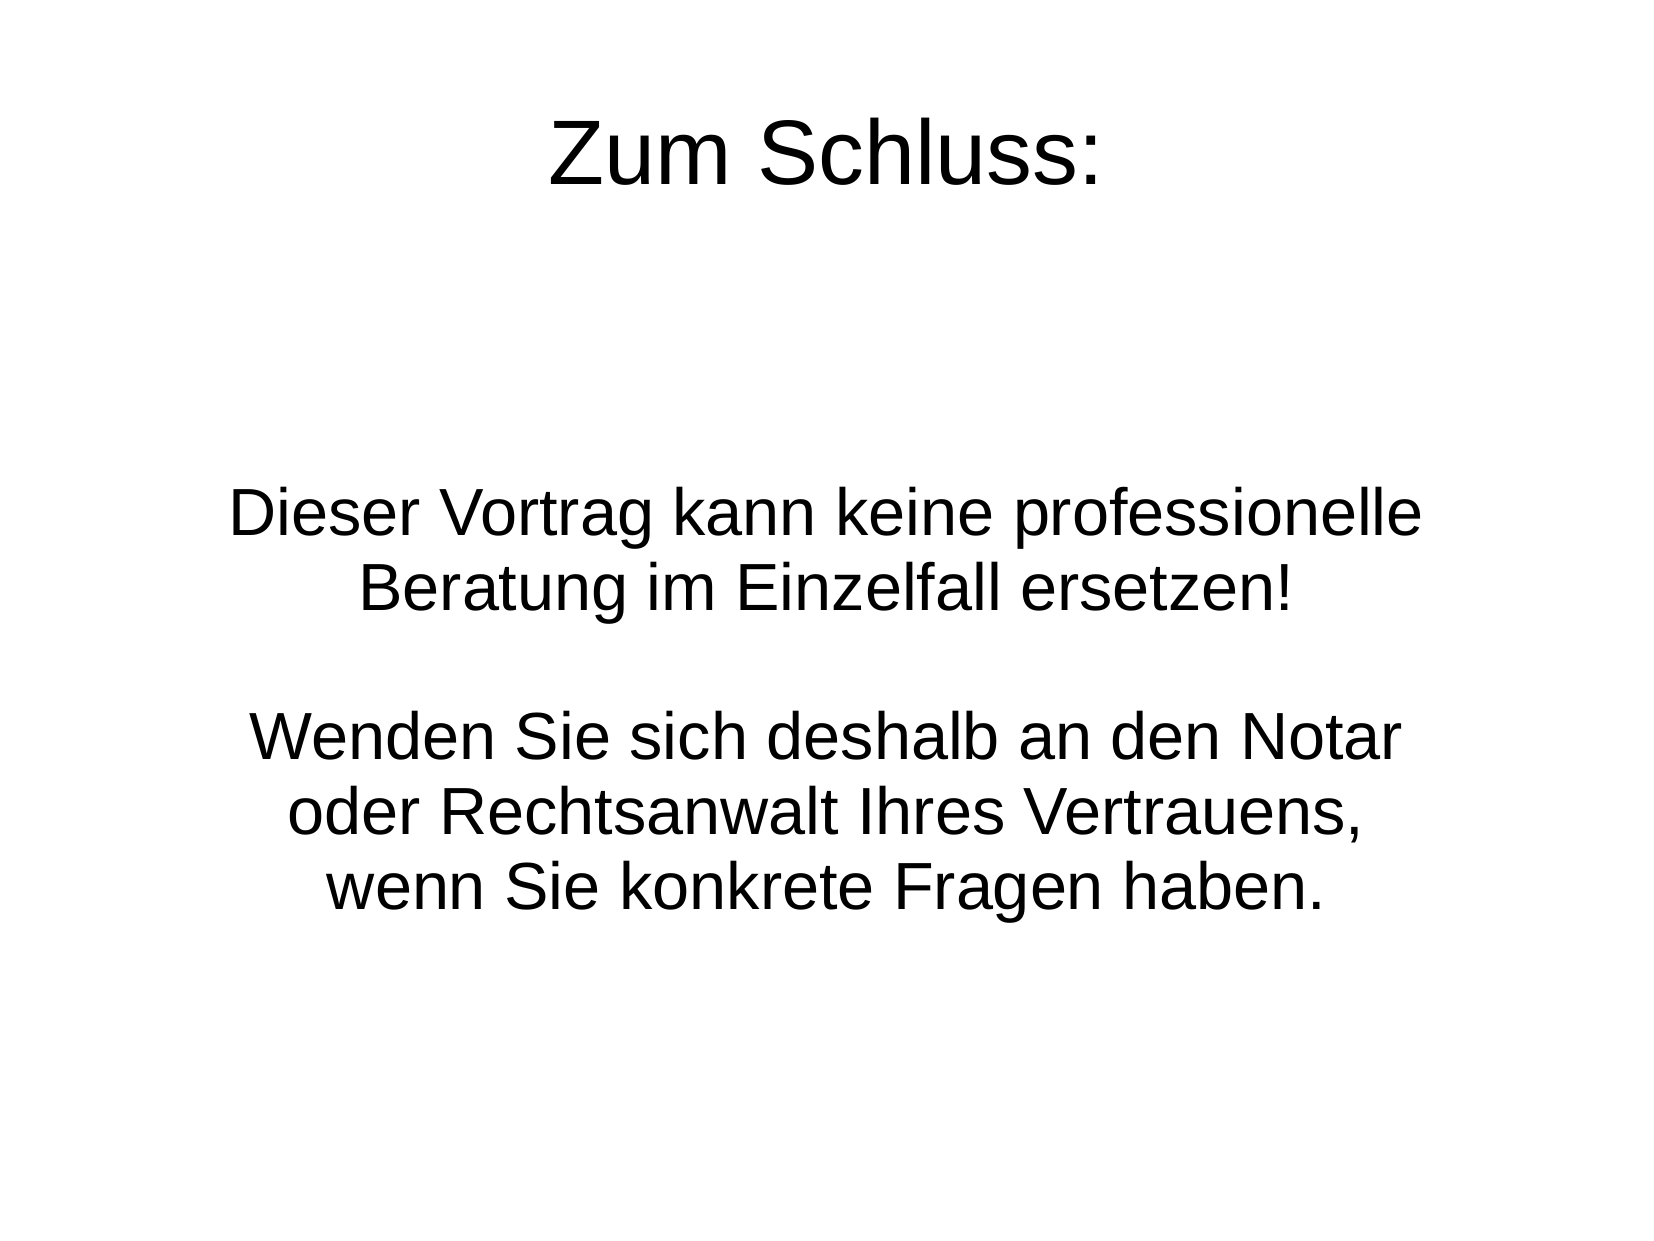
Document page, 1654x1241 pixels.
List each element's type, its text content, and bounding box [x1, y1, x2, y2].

subtitle Dieser Vortrag kann keine professionelle Beratung im Einzelfall ersetzen! Wenden Sie sich deshalb an den Notar oder Rechtsanwalt Ihres Vertrauens, wenn Sie konkrete Fragen haben. [82, 297, 1571, 1102]
title Zum Schluss: [82, 49, 1571, 257]
